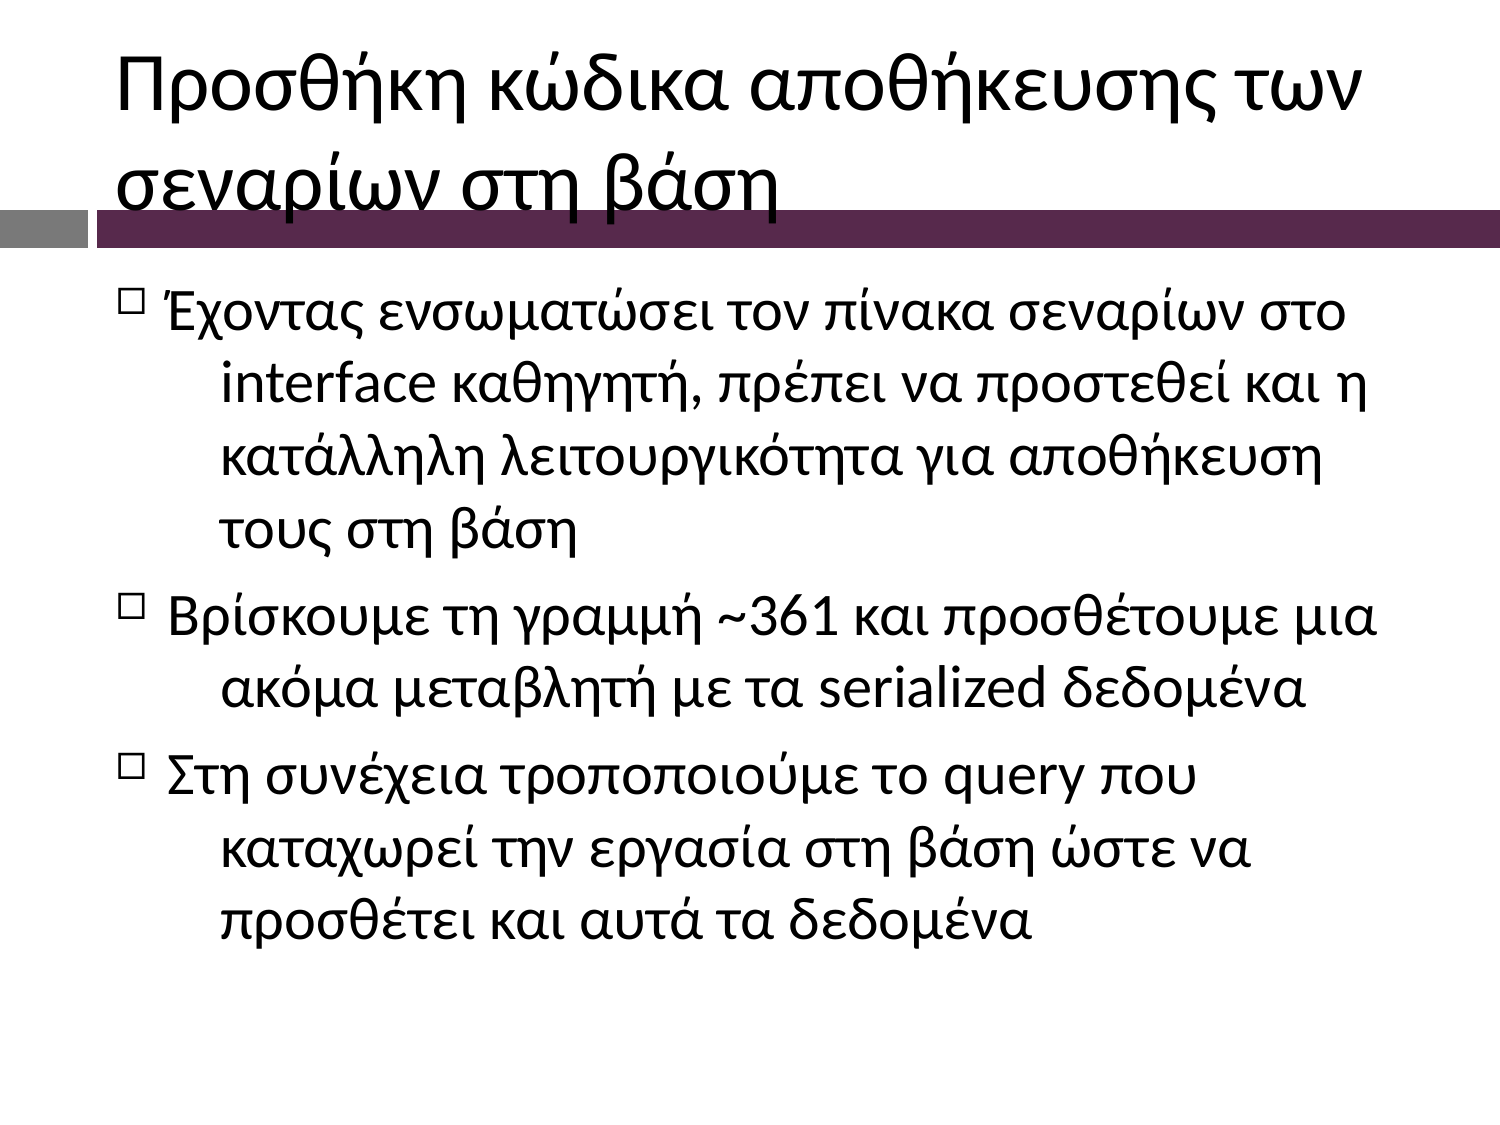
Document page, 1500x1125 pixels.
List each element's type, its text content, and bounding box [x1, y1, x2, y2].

list Έχοντας ενσωματώσει τον πίνακα σεναρίων στο interface καθηγητή, πρέπει να προστεθεί και η κατάλληλη λειτουργικότητα για αποθήκευση τους στη βάση Βρίσκουμε τη γραμμή ~361 και προσθέτουμε μια ακόμα μεταβλητή με τα serialized δεδομένα Στη συνέχεια τροποποιούμε το query που καταχωρεί την εργασία στη βάση ώστε να προσθέτει και αυτά τα δεδομένα [100, 262, 1438, 1000]
title Προσθήκη κώδικα αποθήκευσης των σεναρίων στη βάση [100, 19, 1438, 182]
